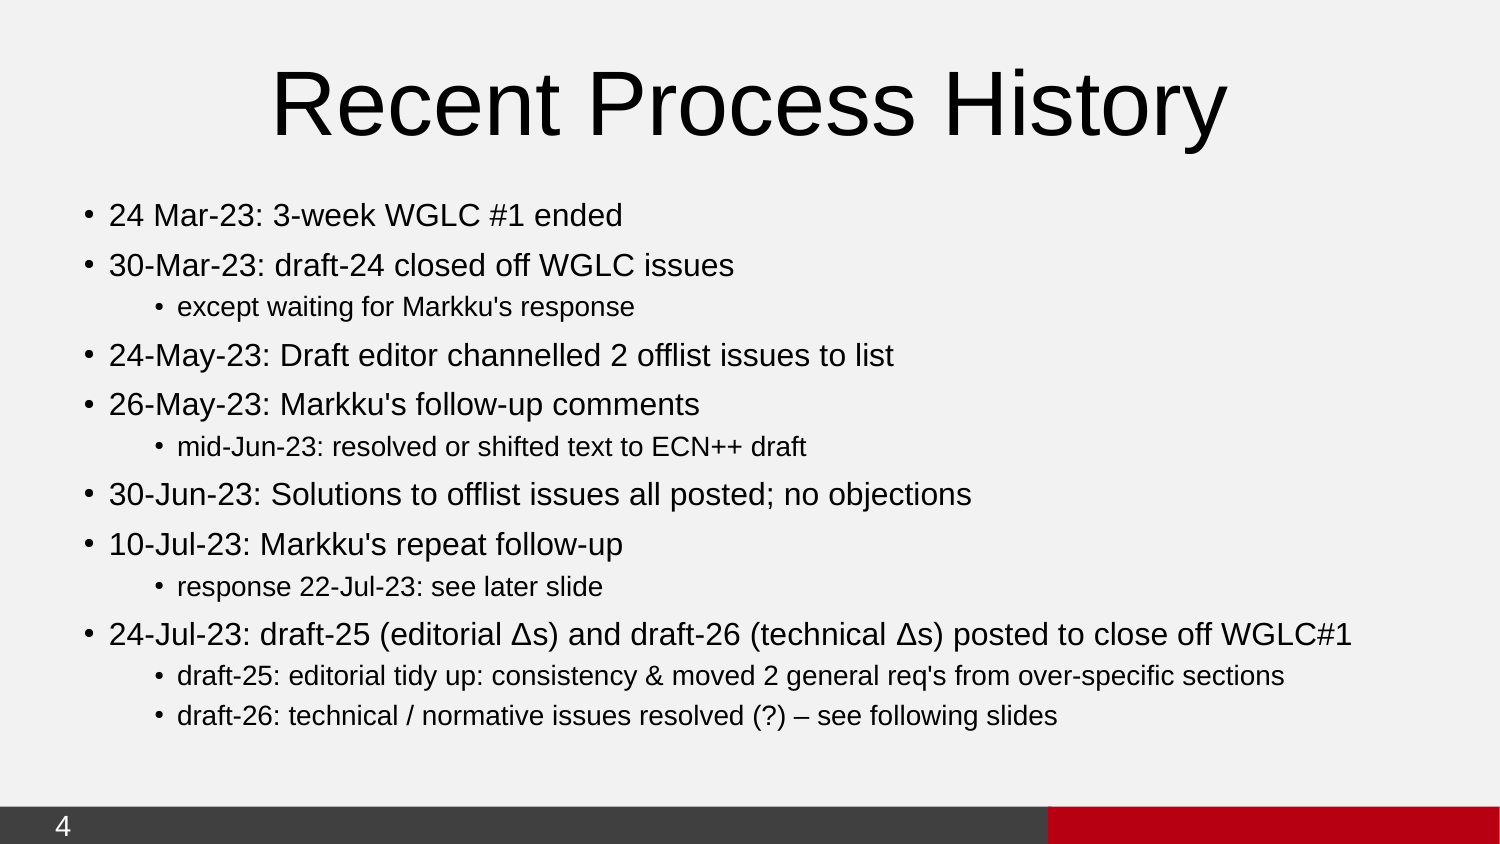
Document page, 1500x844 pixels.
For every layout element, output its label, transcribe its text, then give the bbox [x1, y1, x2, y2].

list 24 Mar-23: 3-week WGLC #1 ended 30-Mar-23: draft-24 closed off WGLC issues except waiting for Markku's response 24-May-23: Draft editor channelled 2 offlist issues to list 26-May-23: Markku's follow-up comments mid-Jun-23: resolved or shifted text to ECN++ draft 30-Jun-23: Solutions to offlist issues all posted; no objections 10-Jul-23: Markku's repeat follow-up response 22-Jul-23: see later slide 24-Jul-23: draft-25 (editorial Δs) and draft-26 (technical Δs) posted to close off WGLC#1 draft-25: editorial tidy up: consistency & moved 2 general req's from over-specific sections draft-26: technical / normative issues resolved (?) – see following slides [75, 197, 1425, 732]
title Recent Process History [75, 33, 1425, 175]
